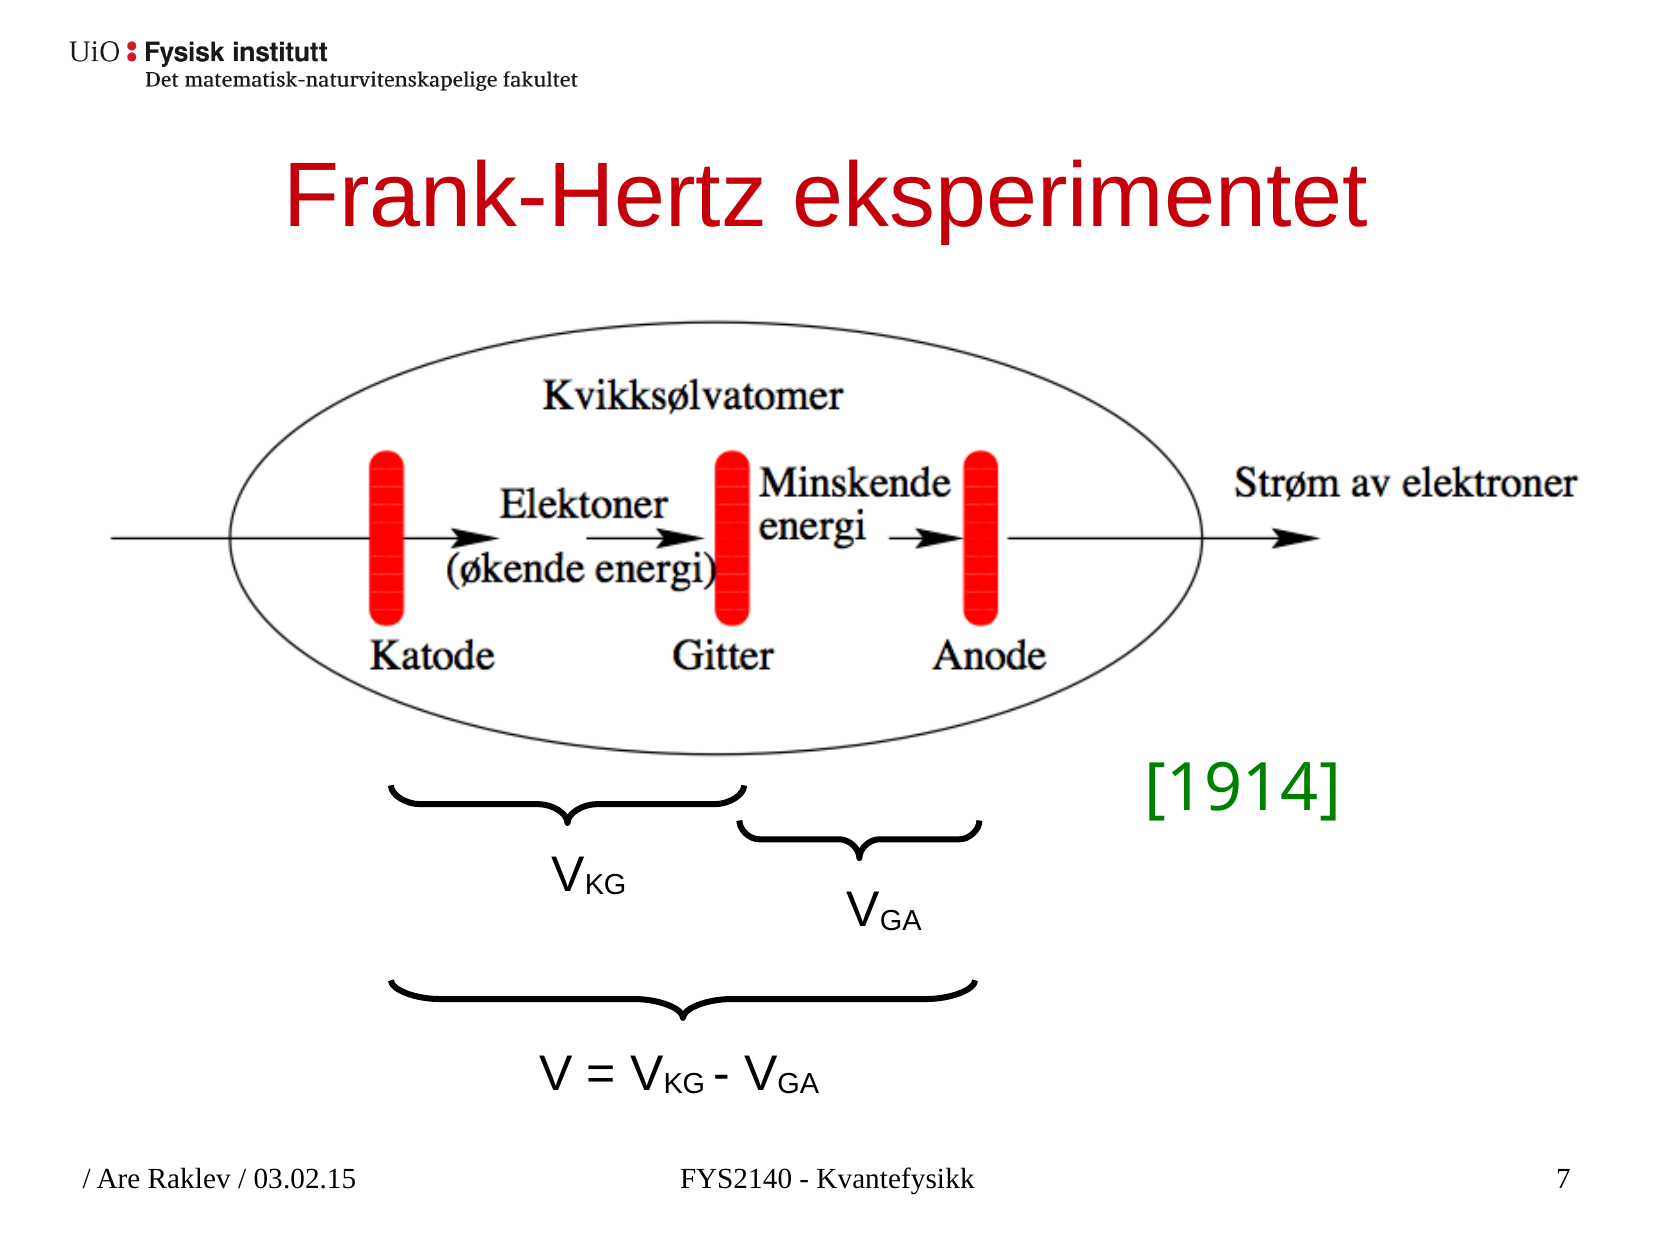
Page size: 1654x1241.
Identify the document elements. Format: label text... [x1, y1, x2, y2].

text_box V = VKG - VGA [525, 1037, 863, 1126]
text_box [1914] [1105, 731, 1345, 822]
picture [68, 37, 581, 93]
text_box VKG [536, 838, 650, 926]
picture [79, 292, 1622, 791]
title Frank-Hertz eksperimentet [82, 90, 1571, 292]
text_box VGA [832, 874, 945, 962]
